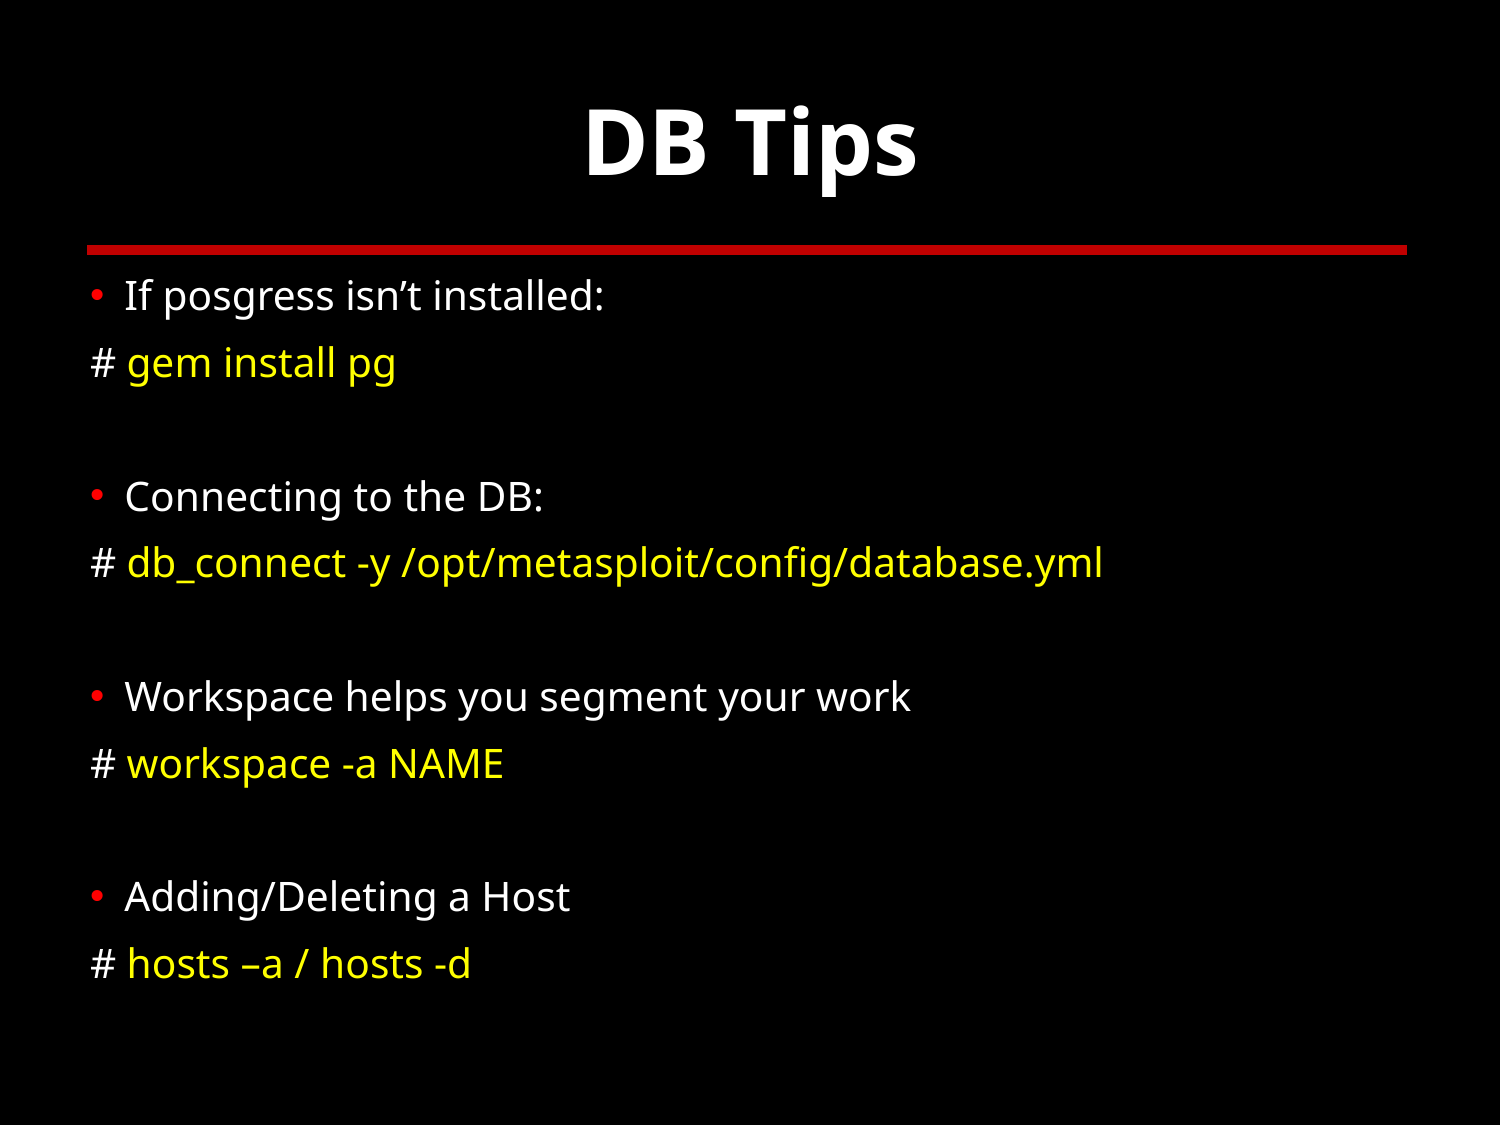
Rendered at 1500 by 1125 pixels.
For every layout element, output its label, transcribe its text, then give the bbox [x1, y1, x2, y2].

list If posgress isn’t installed: # gem install pg Connecting to the DB: # db_connect -y /opt/metasploit/config/database.yml Workspace helps you segment your work # workspace -a NAME Adding/Deleting a Host # hosts –a / hosts -d [75, 262, 1425, 1005]
title DB Tips [75, 45, 1425, 233]
